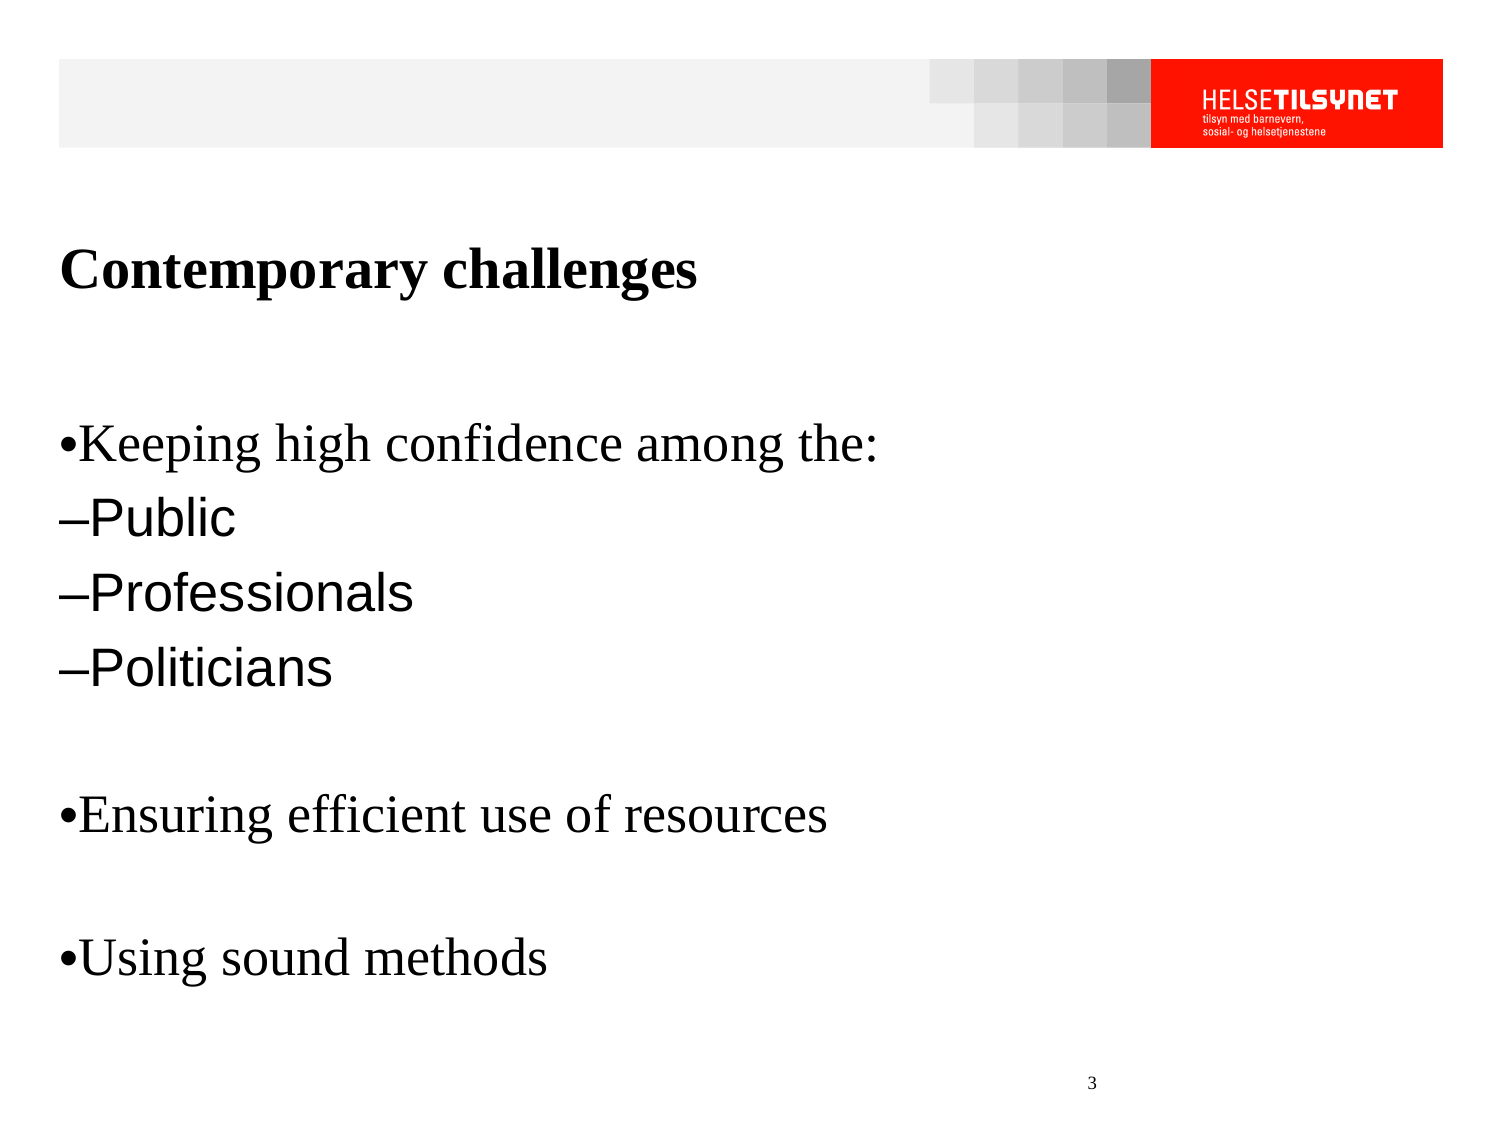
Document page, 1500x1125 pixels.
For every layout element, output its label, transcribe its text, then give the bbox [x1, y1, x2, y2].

text_box Keeping high confidence among the: Public Professionals Politicians Ensuring efficient use of resources Using sound methods [59, 413, 1443, 1063]
text_box Contemporary challenges [59, 236, 1441, 395]
